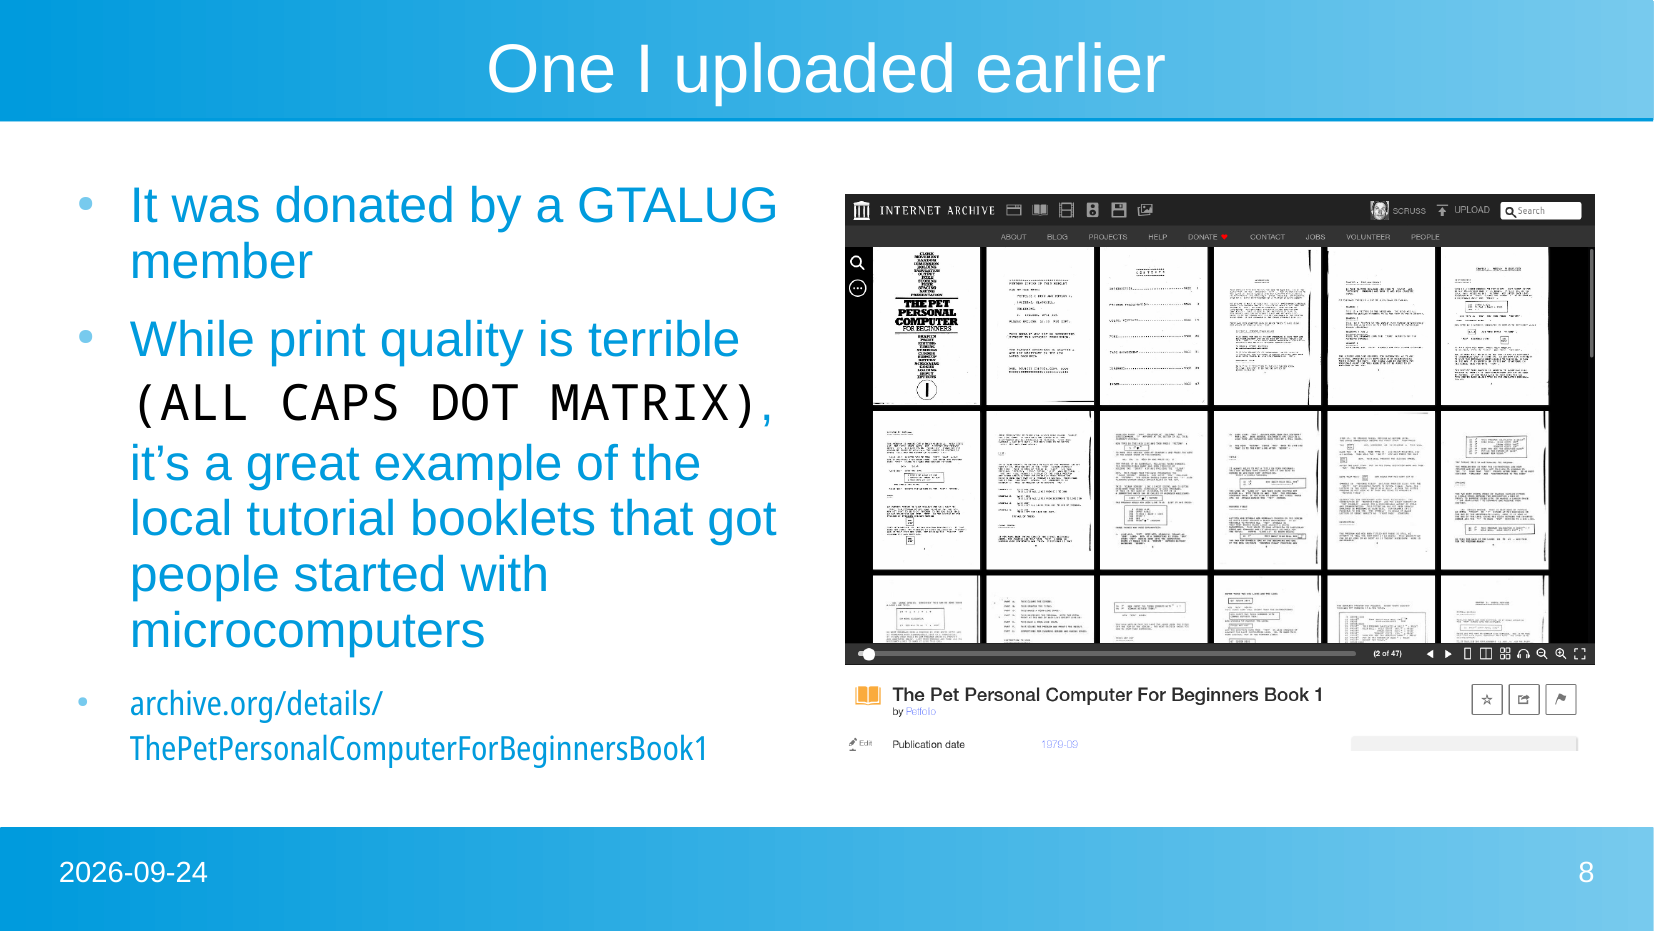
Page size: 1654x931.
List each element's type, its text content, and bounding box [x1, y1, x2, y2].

picture [845, 194, 1595, 751]
list It was donated by a GTALUG member While print quality is terrible (ALL CAPS DOT MATRIX), it’s a great example of the local tutorial booklets that got people started with microcomputers archive.org/details/ThePetPersonalComputerForBeginnersBook1 [59, 177, 809, 768]
title One I uploaded earlier [59, 29, 1595, 108]
